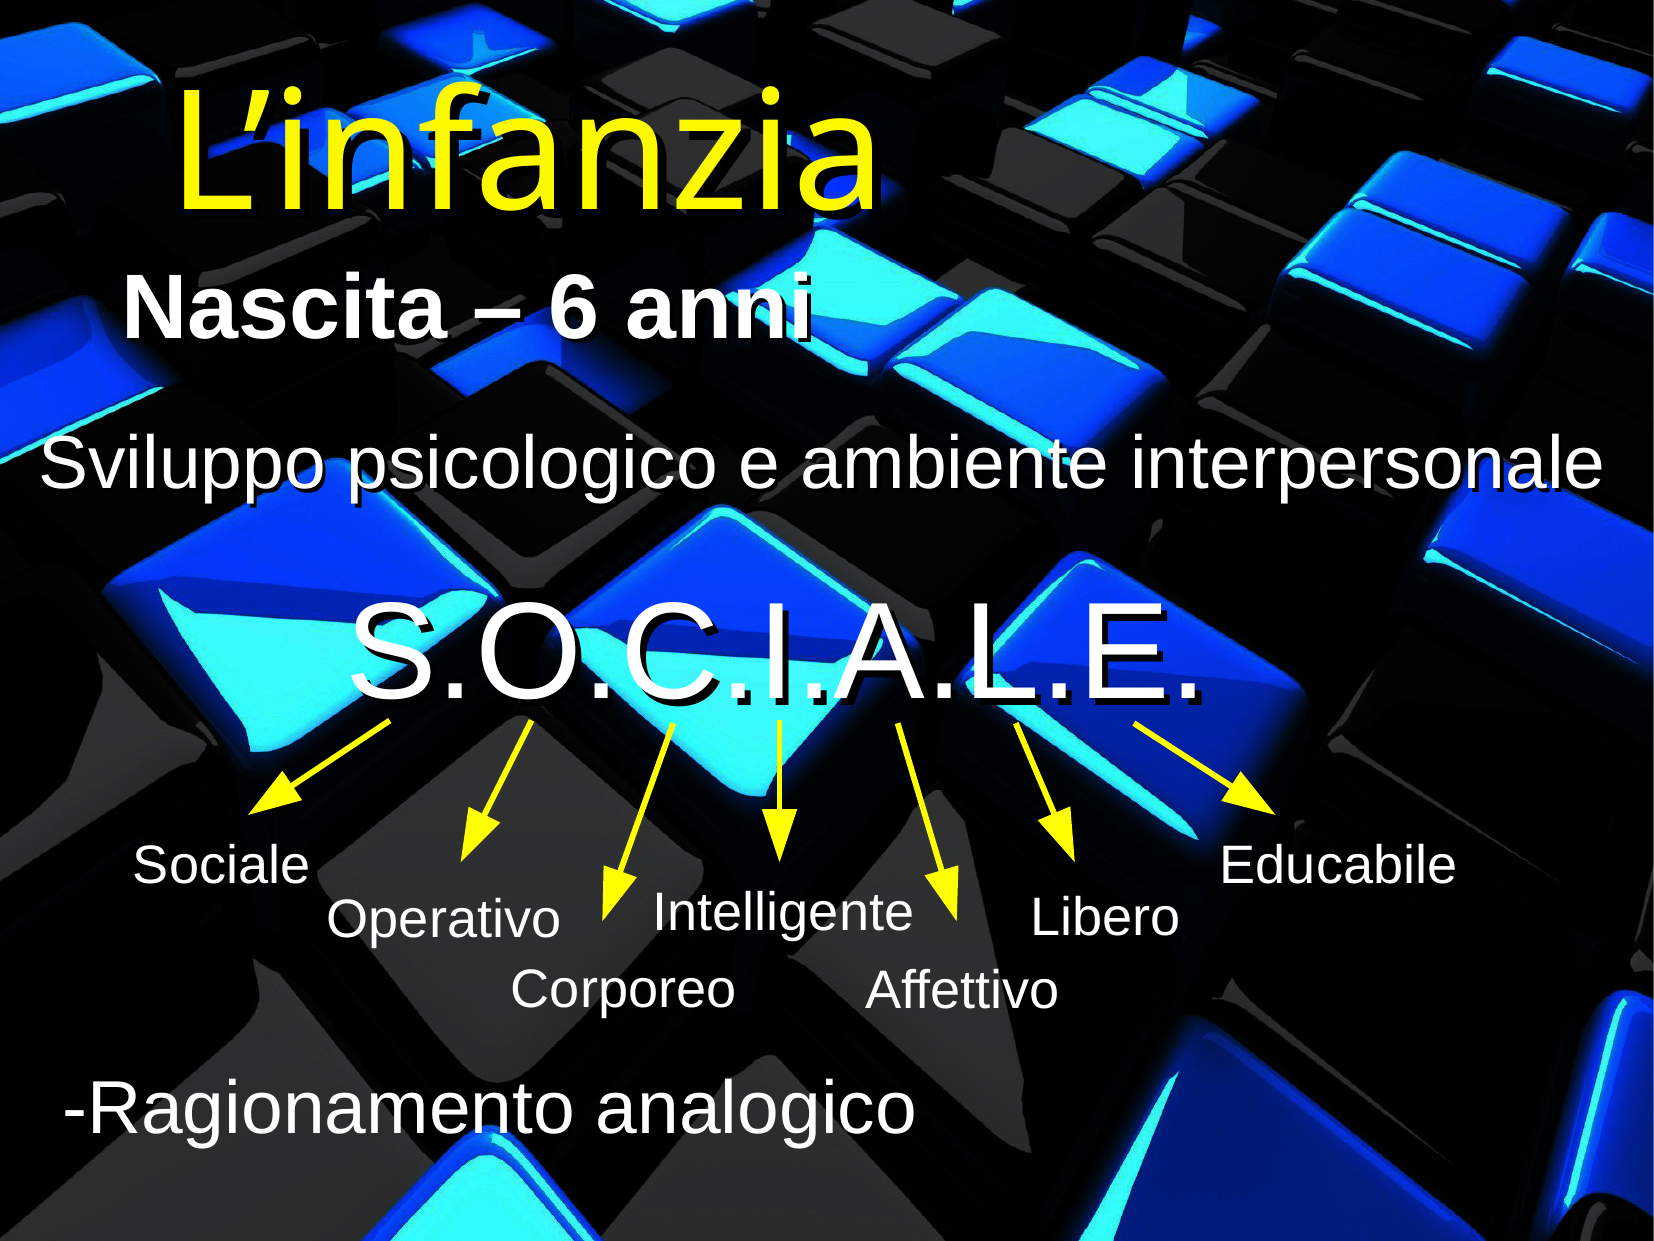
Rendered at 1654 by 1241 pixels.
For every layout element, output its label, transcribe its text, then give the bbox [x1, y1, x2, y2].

text_box -Ragionamento analogico [47, 1051, 1123, 1160]
text_box Corporeo [496, 951, 768, 1051]
text_box Sviluppo psicologico e ambiente interpersonale [23, 413, 1654, 544]
text_box L’infanzia [153, 23, 1288, 296]
picture [0, 0, 1654, 1241]
text_box Affettivo [850, 952, 1087, 1028]
text_box Operativo [311, 881, 584, 957]
text_box Sociale [118, 826, 355, 903]
text_box Libero [1015, 878, 1252, 954]
text_box S.O.C.I.A.L.E. [330, 566, 1288, 736]
text_box Educabile [1204, 826, 1489, 963]
text_box Intelligente [637, 874, 934, 1010]
text_box Nascita – 6 anni [106, 248, 1016, 413]
